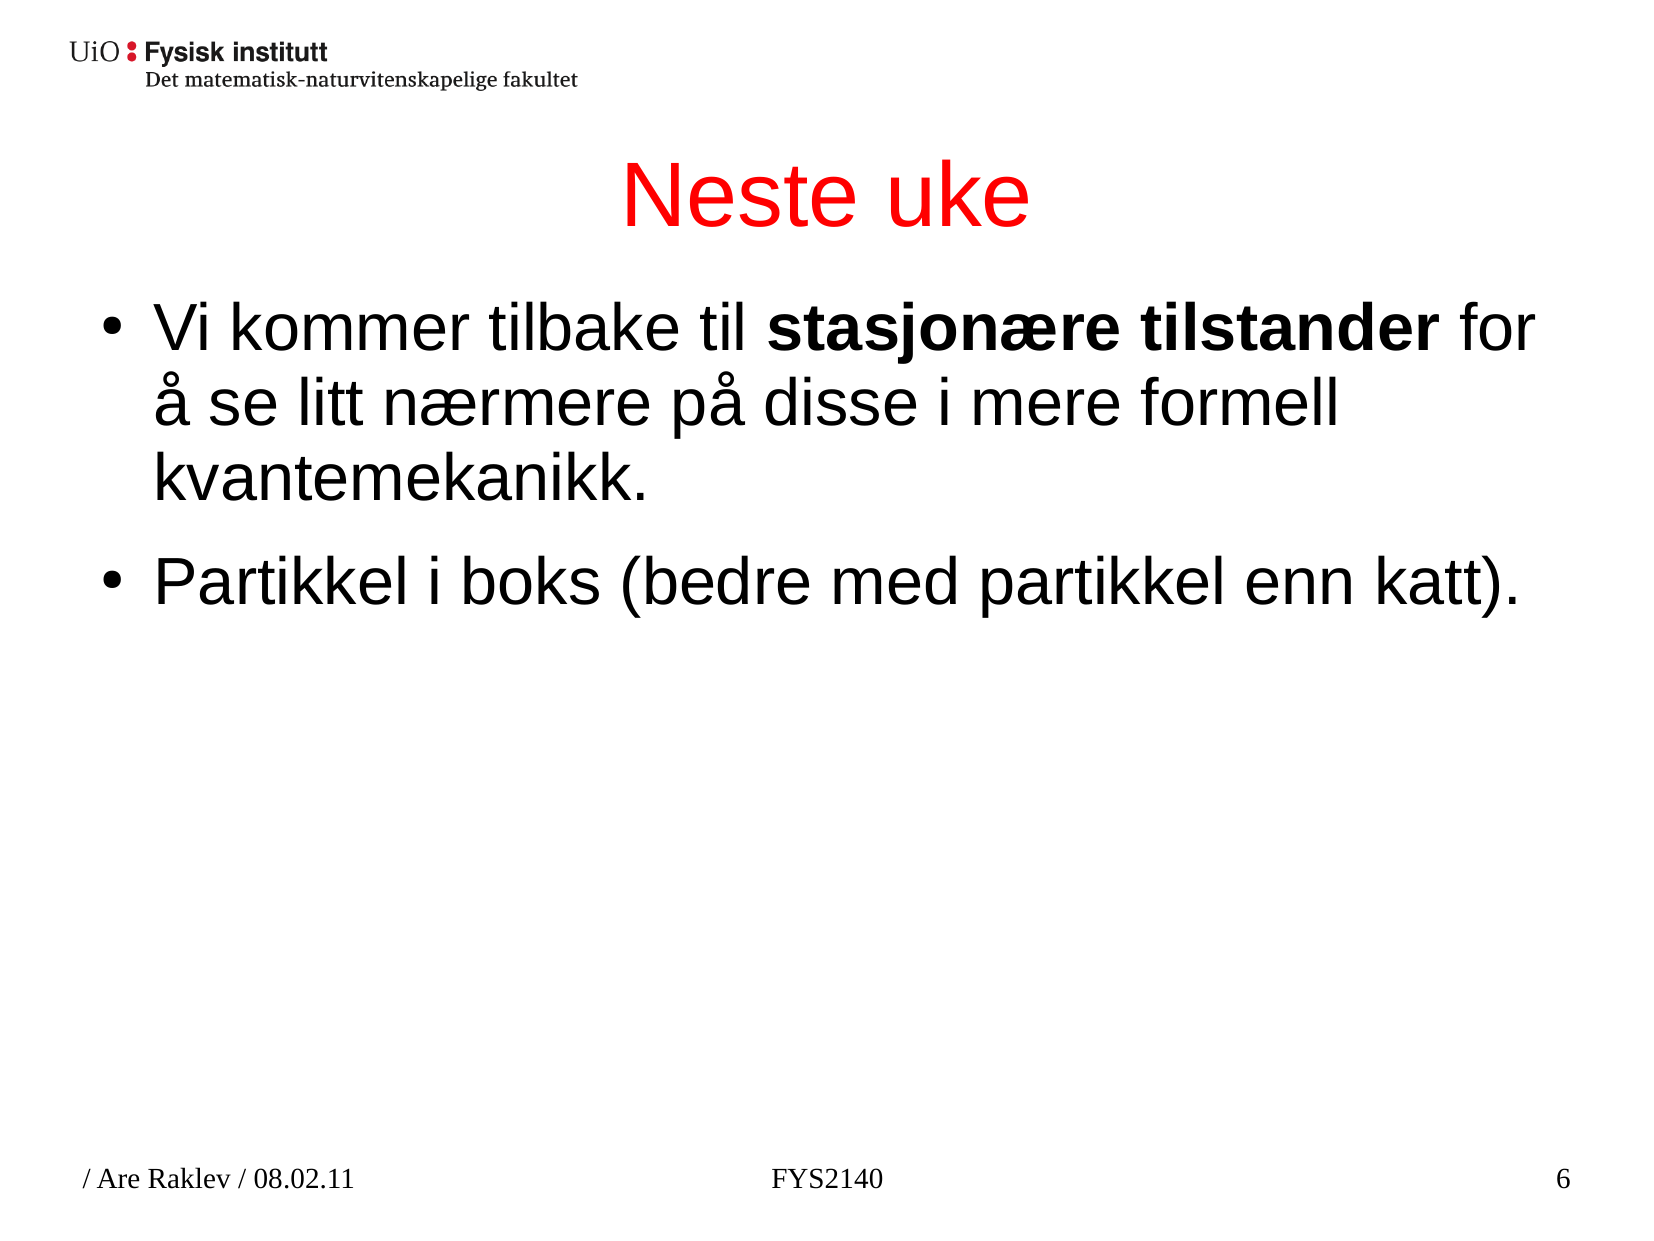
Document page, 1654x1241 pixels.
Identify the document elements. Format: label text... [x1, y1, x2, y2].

list Vi kommer tilbake til stasjonære tilstander for å se litt nærmere på disse i mere formell kvantemekanikk. Partikkel i boks (bedre med partikkel enn katt). [82, 290, 1576, 1094]
picture [68, 37, 581, 93]
title Neste uke [82, 90, 1571, 290]
